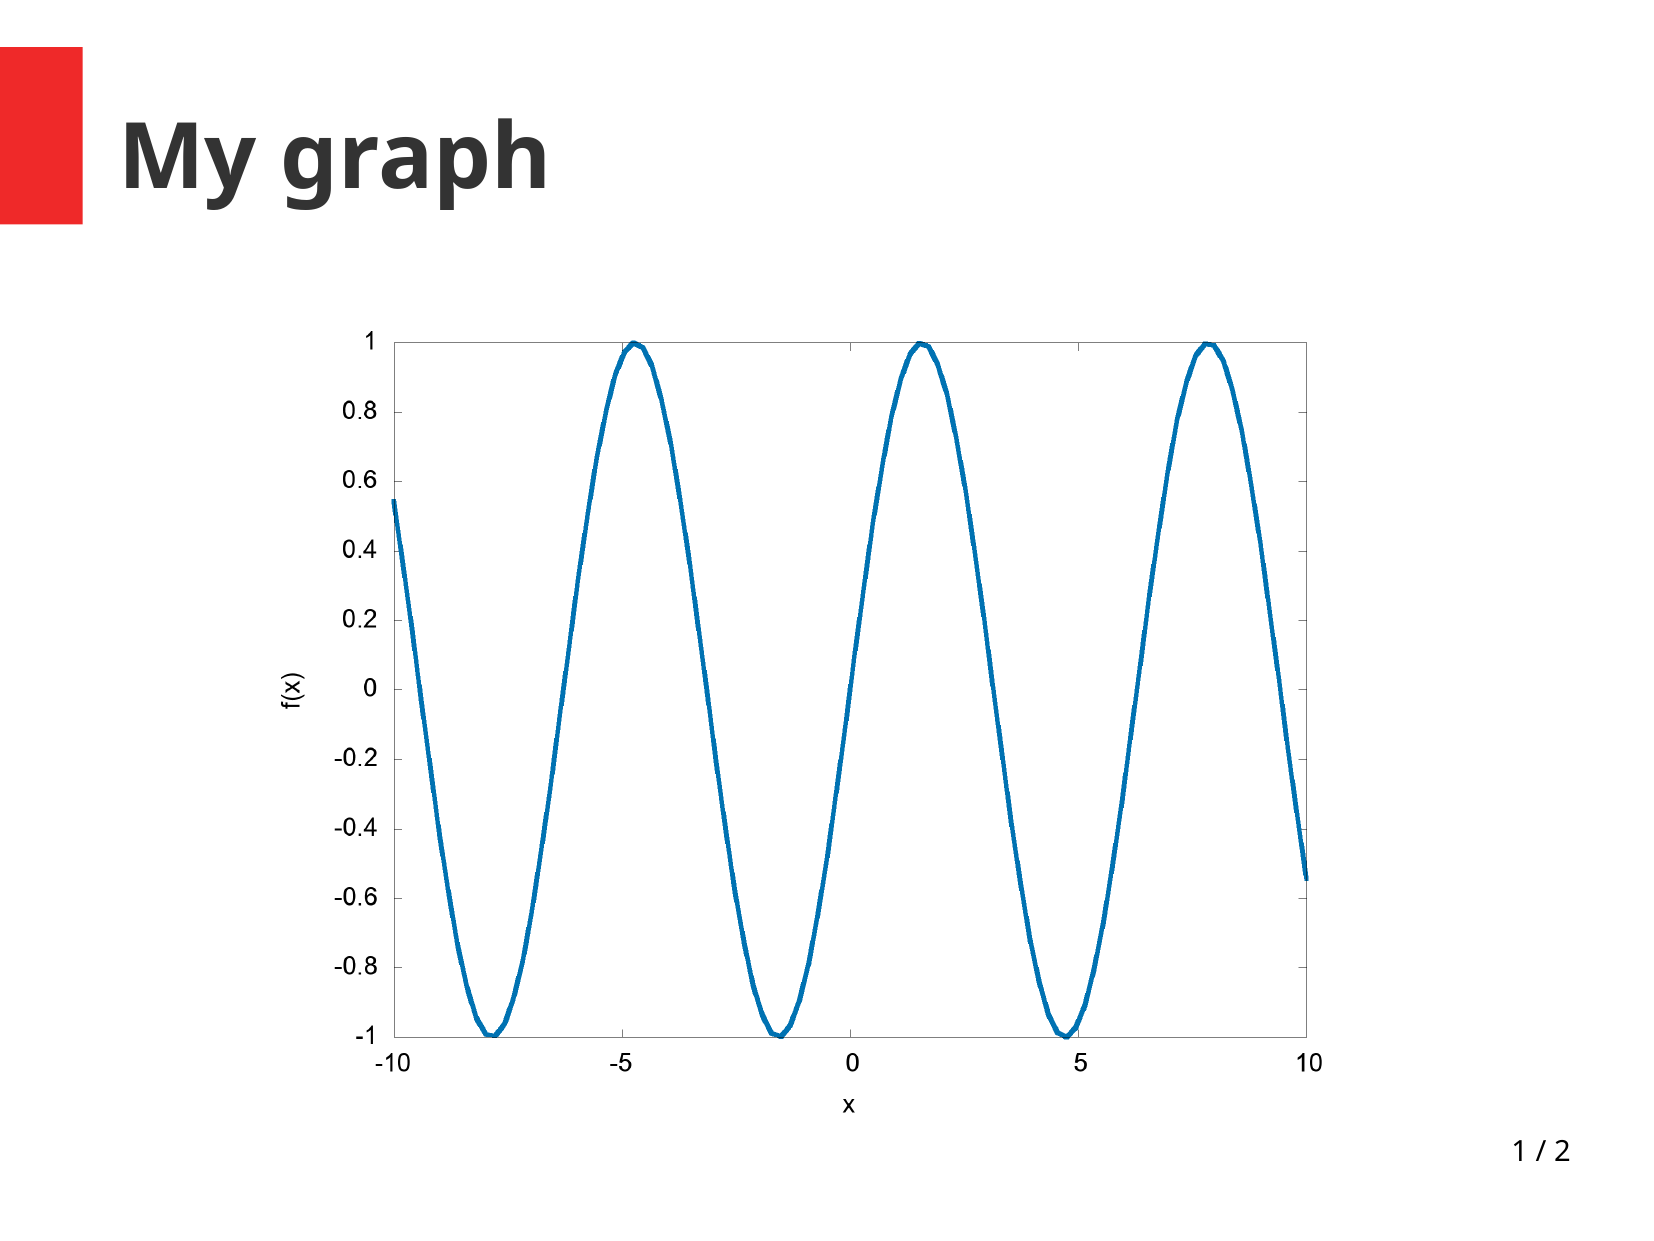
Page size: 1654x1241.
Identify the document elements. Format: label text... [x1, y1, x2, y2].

title My graph [118, 49, 1571, 257]
picture [270, 315, 1351, 1126]
